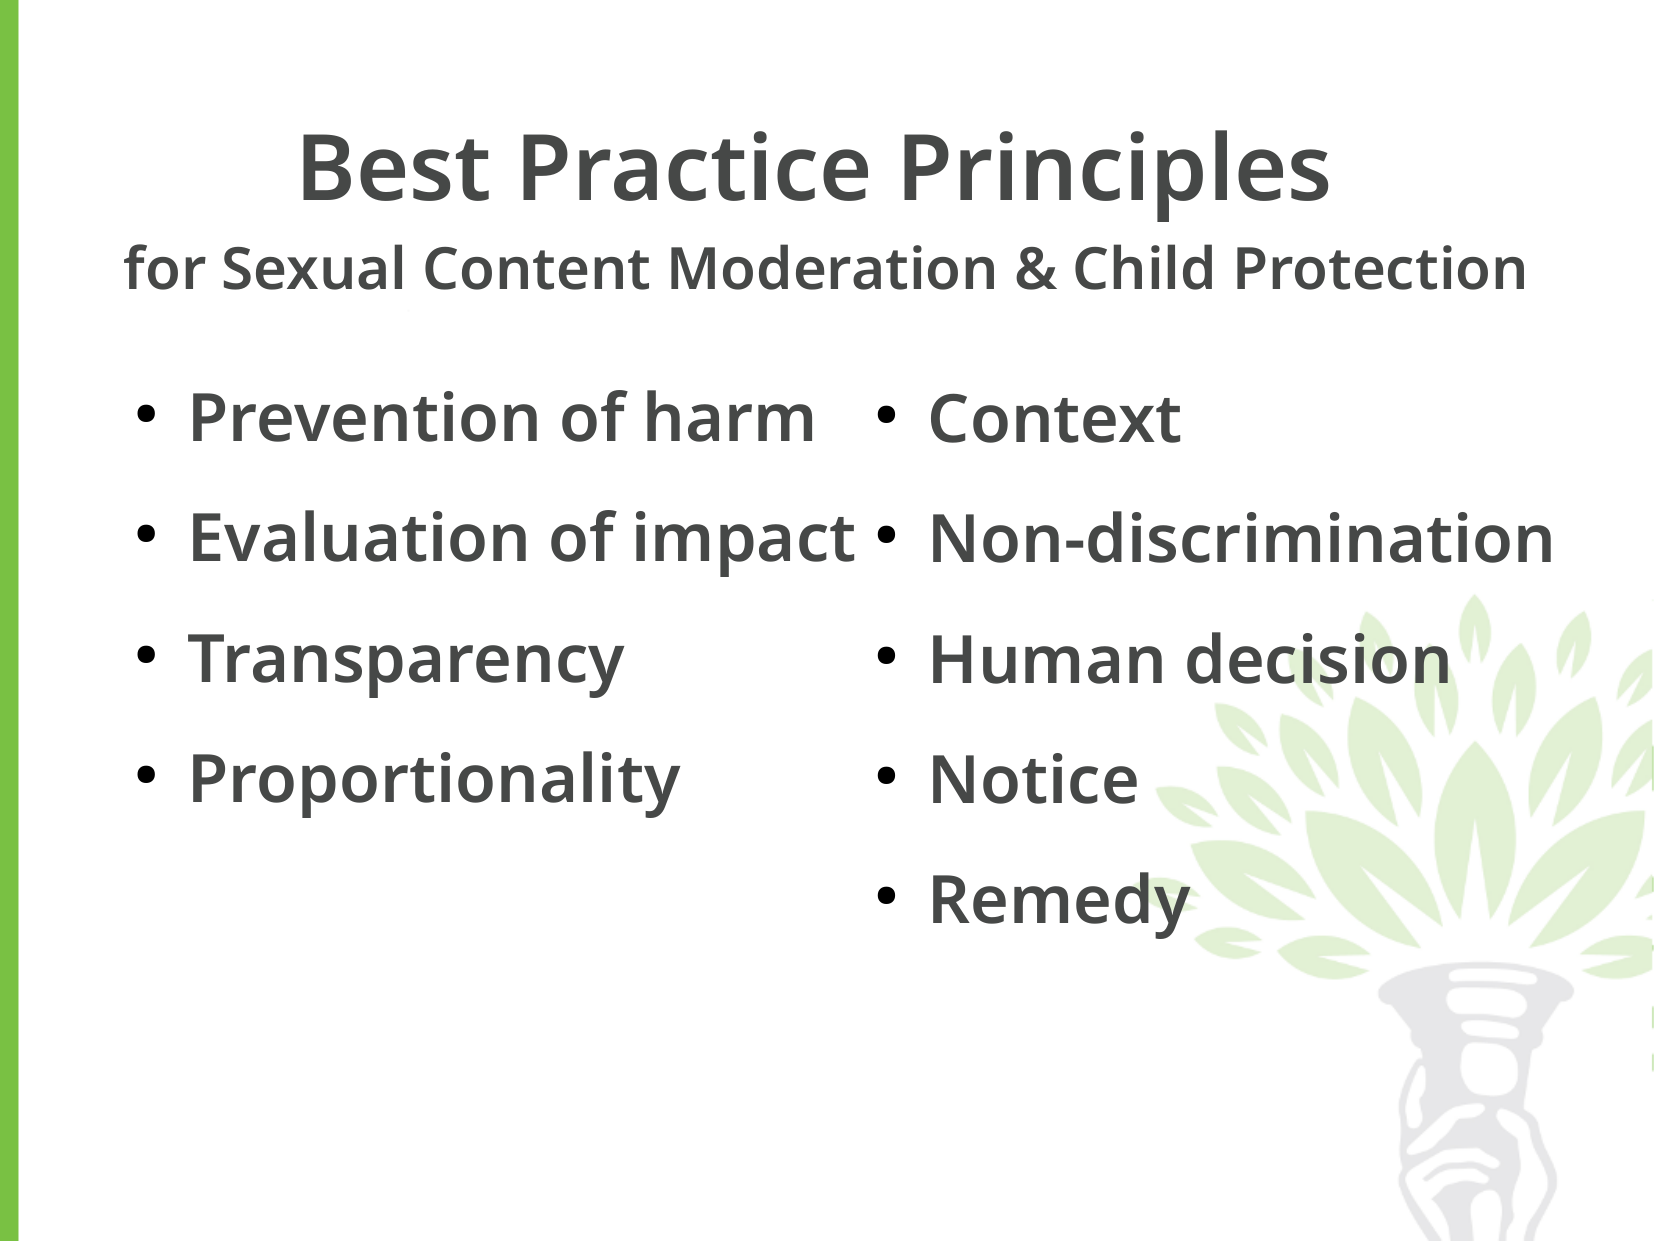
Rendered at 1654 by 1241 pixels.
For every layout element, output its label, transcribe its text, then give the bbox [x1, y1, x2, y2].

title Best Practice Principles for Sexual Content Moderation & Child Protection [82, 79, 1571, 331]
list Prevention of harm Evaluation of impact Transparency Proportionality [116, 370, 897, 990]
list Context Non-discrimination Human decision Notice Remedy [856, 371, 1637, 991]
picture [0, 0, 1654, 1241]
